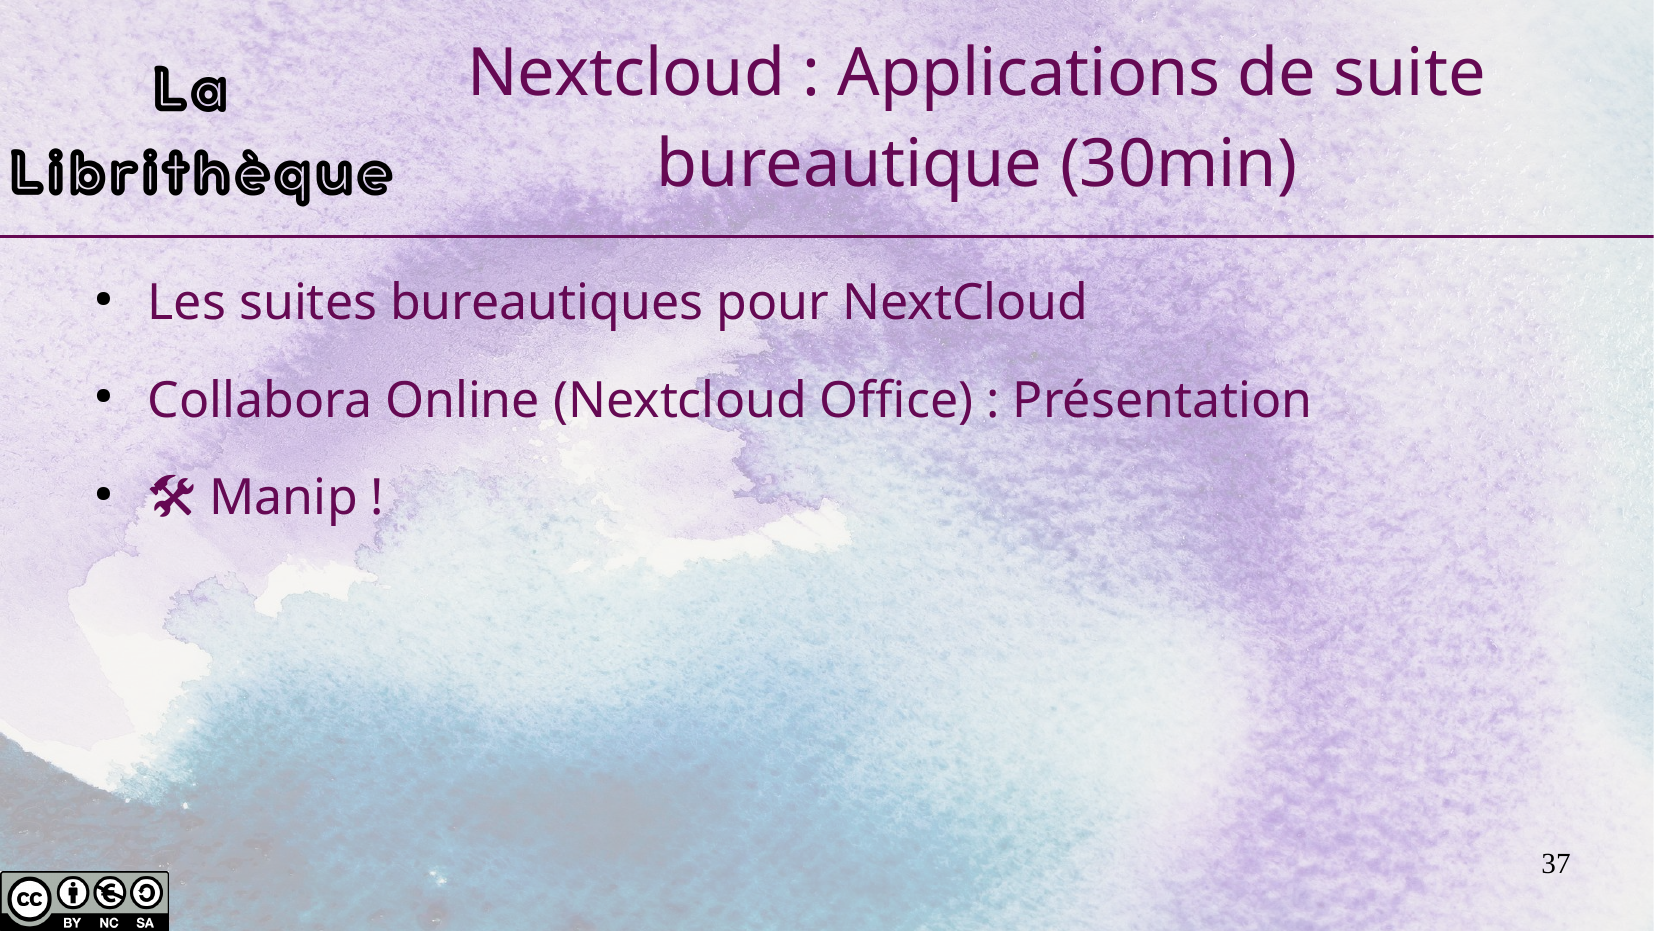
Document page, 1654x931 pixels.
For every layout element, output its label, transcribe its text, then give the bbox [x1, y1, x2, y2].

list Les suites bureautiques pour NextCloud Collabora Online (Nextcloud Office) : Présentation 🛠 Manip ! [76, 265, 1565, 827]
picture [0, 871, 169, 931]
picture [0, 0, 443, 319]
title Nextcloud : Applications de suite bureautique (30min) [383, 23, 1571, 206]
